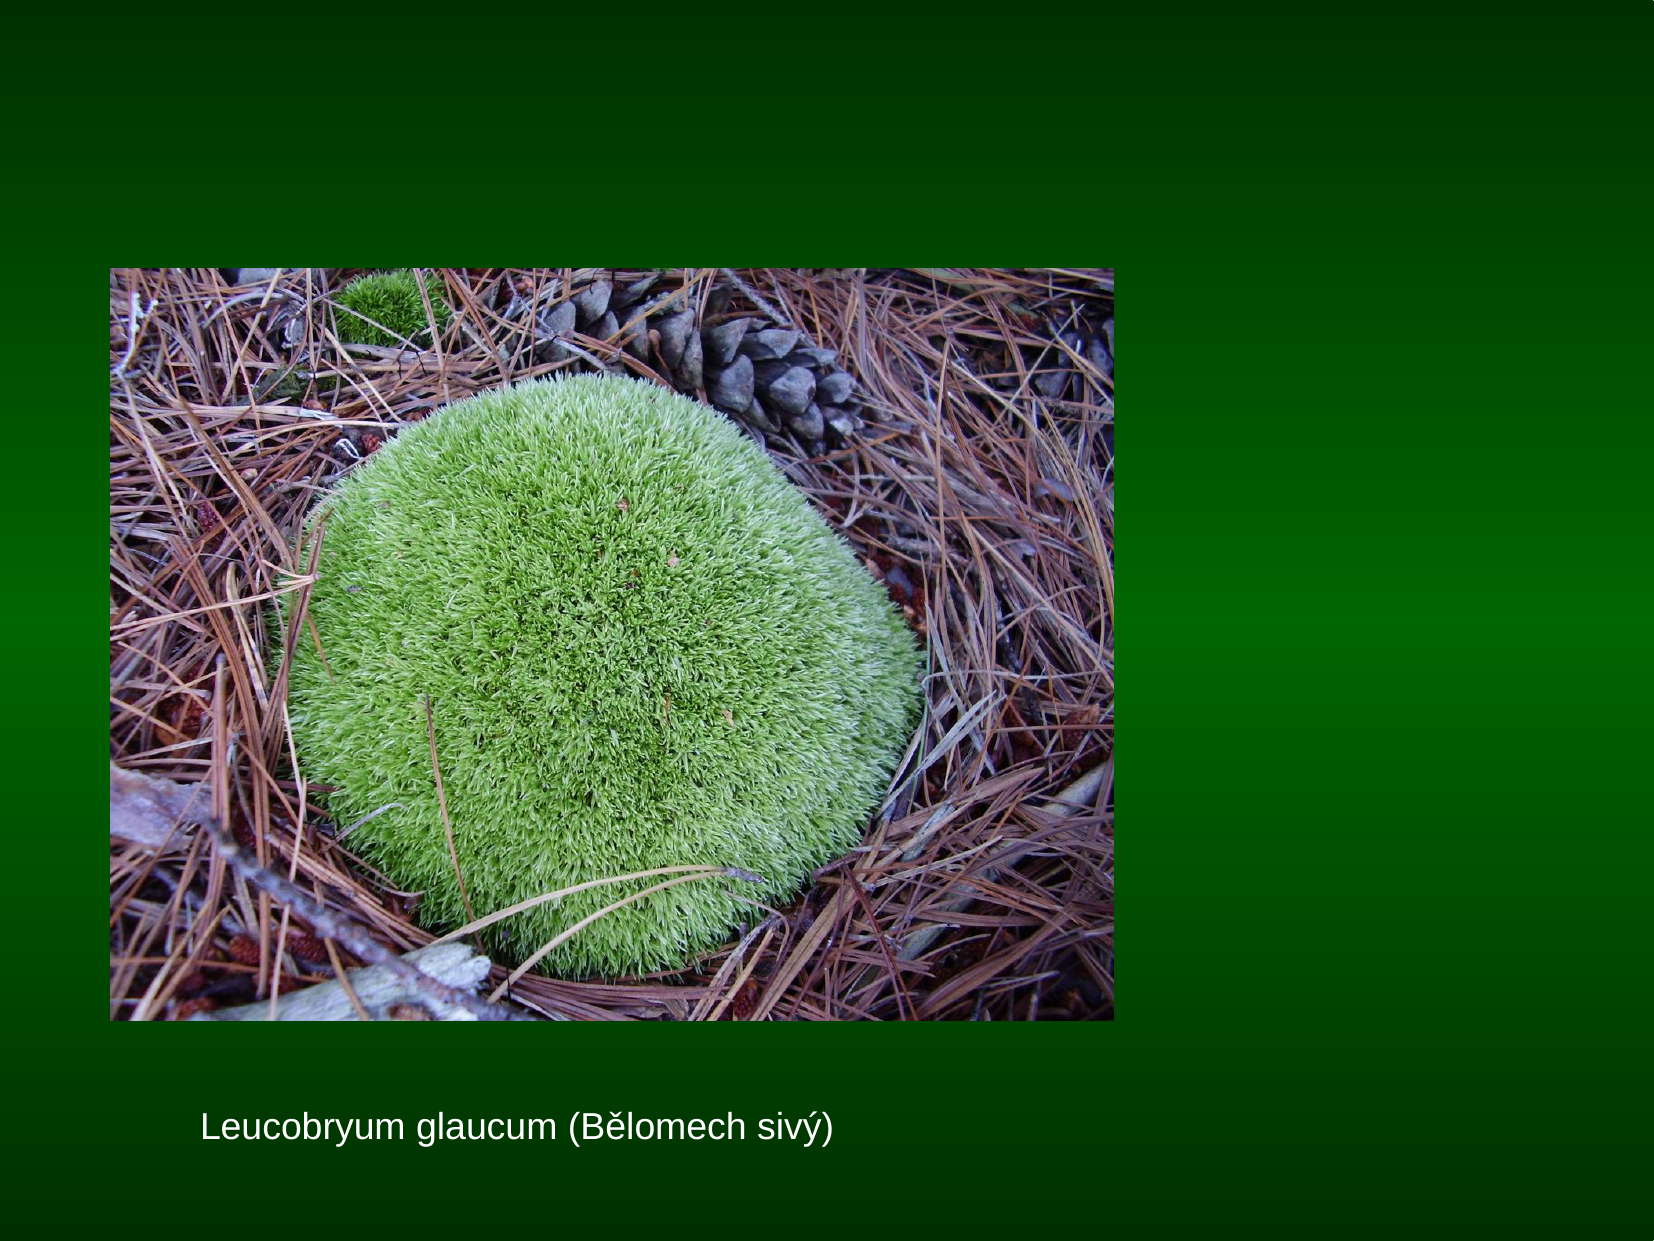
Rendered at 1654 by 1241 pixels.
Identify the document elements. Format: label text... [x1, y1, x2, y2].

picture [110, 268, 1114, 1021]
text_box Leucobryum glaucum (Bělomech sivý) [185, 1098, 851, 1156]
